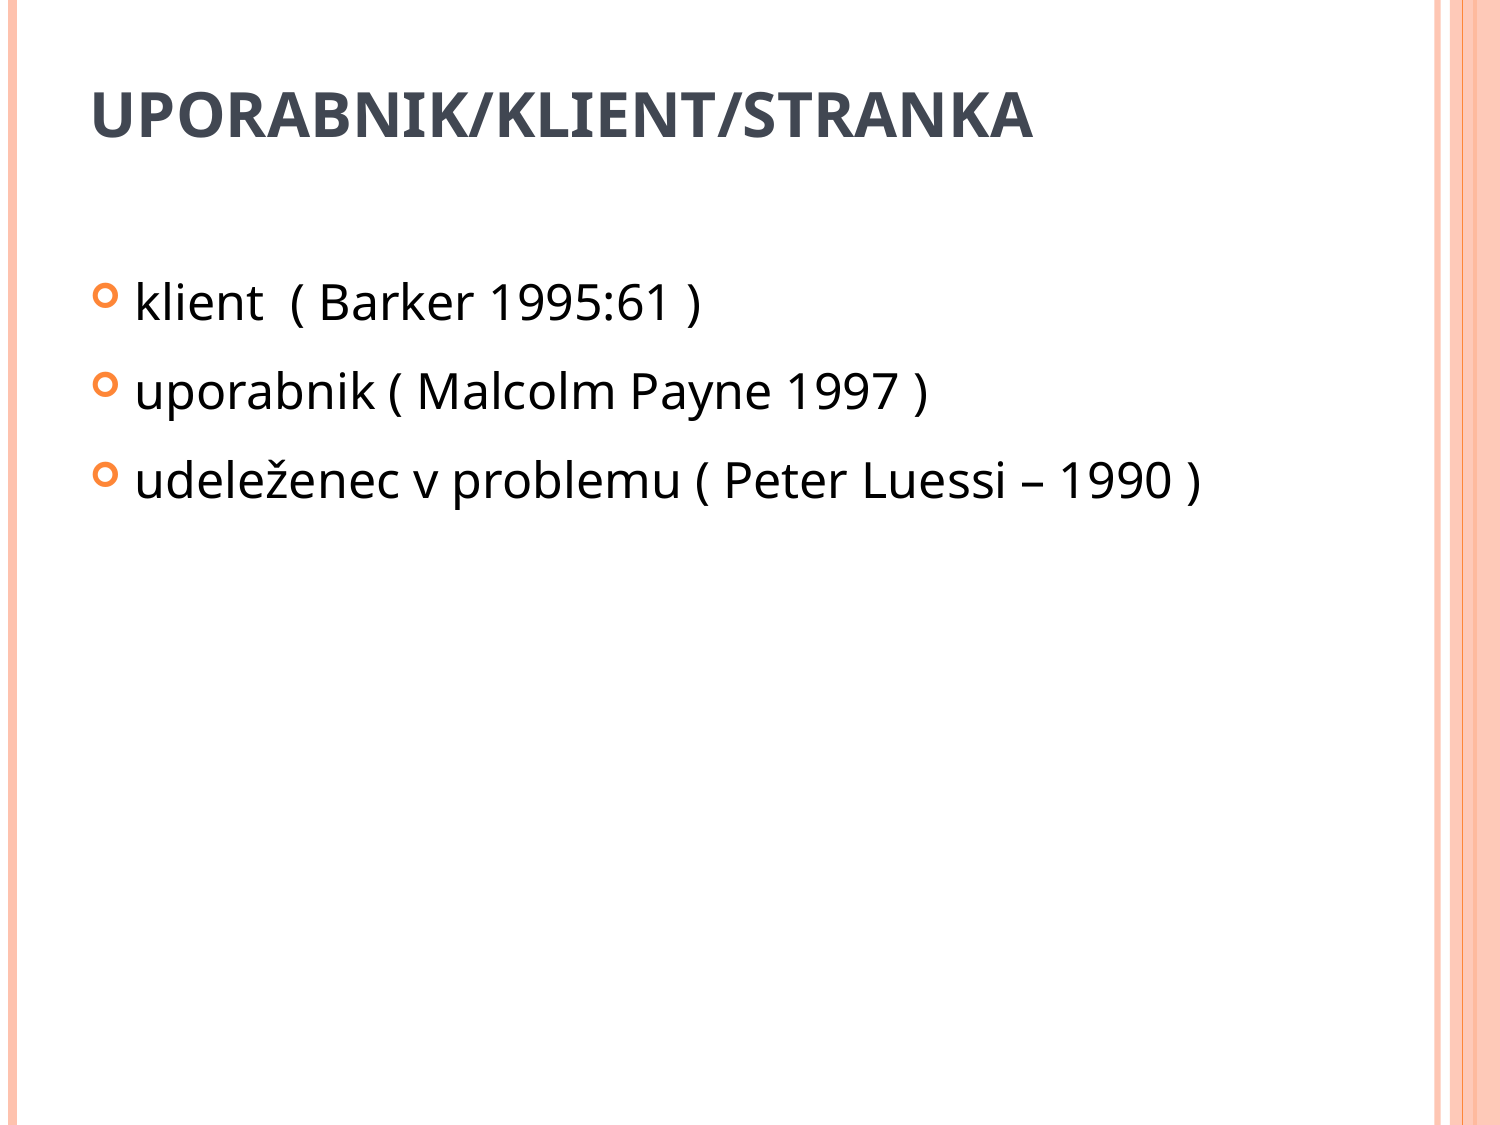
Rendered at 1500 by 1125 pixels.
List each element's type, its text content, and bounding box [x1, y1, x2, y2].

title UPORABNIK/KLIENT/STRANKA [75, 45, 1300, 233]
list klient ( Barker 1995:61 ) uporabnik ( Malcolm Payne 1997 ) udeleženec v problemu ( Peter Luessi – 1990 ) [75, 262, 1300, 1062]
